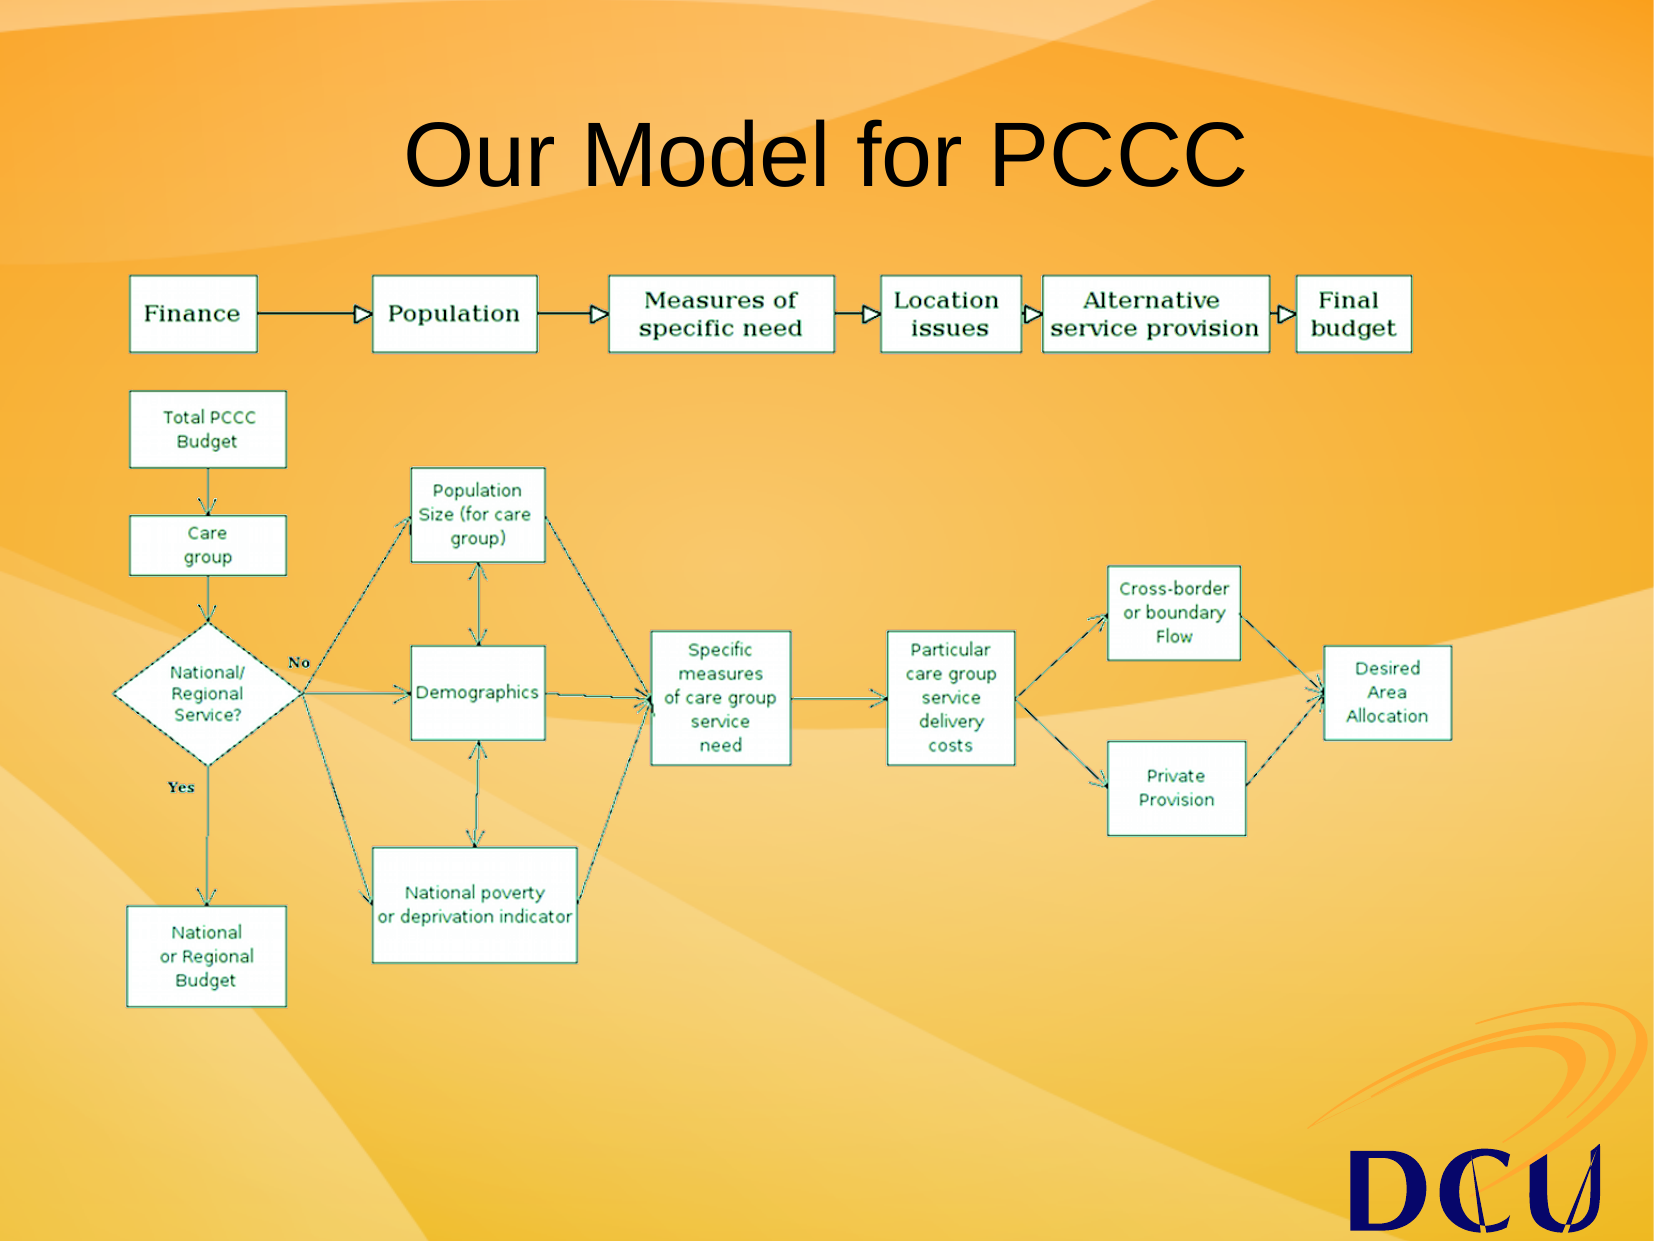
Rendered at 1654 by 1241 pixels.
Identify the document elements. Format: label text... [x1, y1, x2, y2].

picture [0, 0, 1654, 1241]
title Our Model for PCCC [82, 49, 1571, 257]
